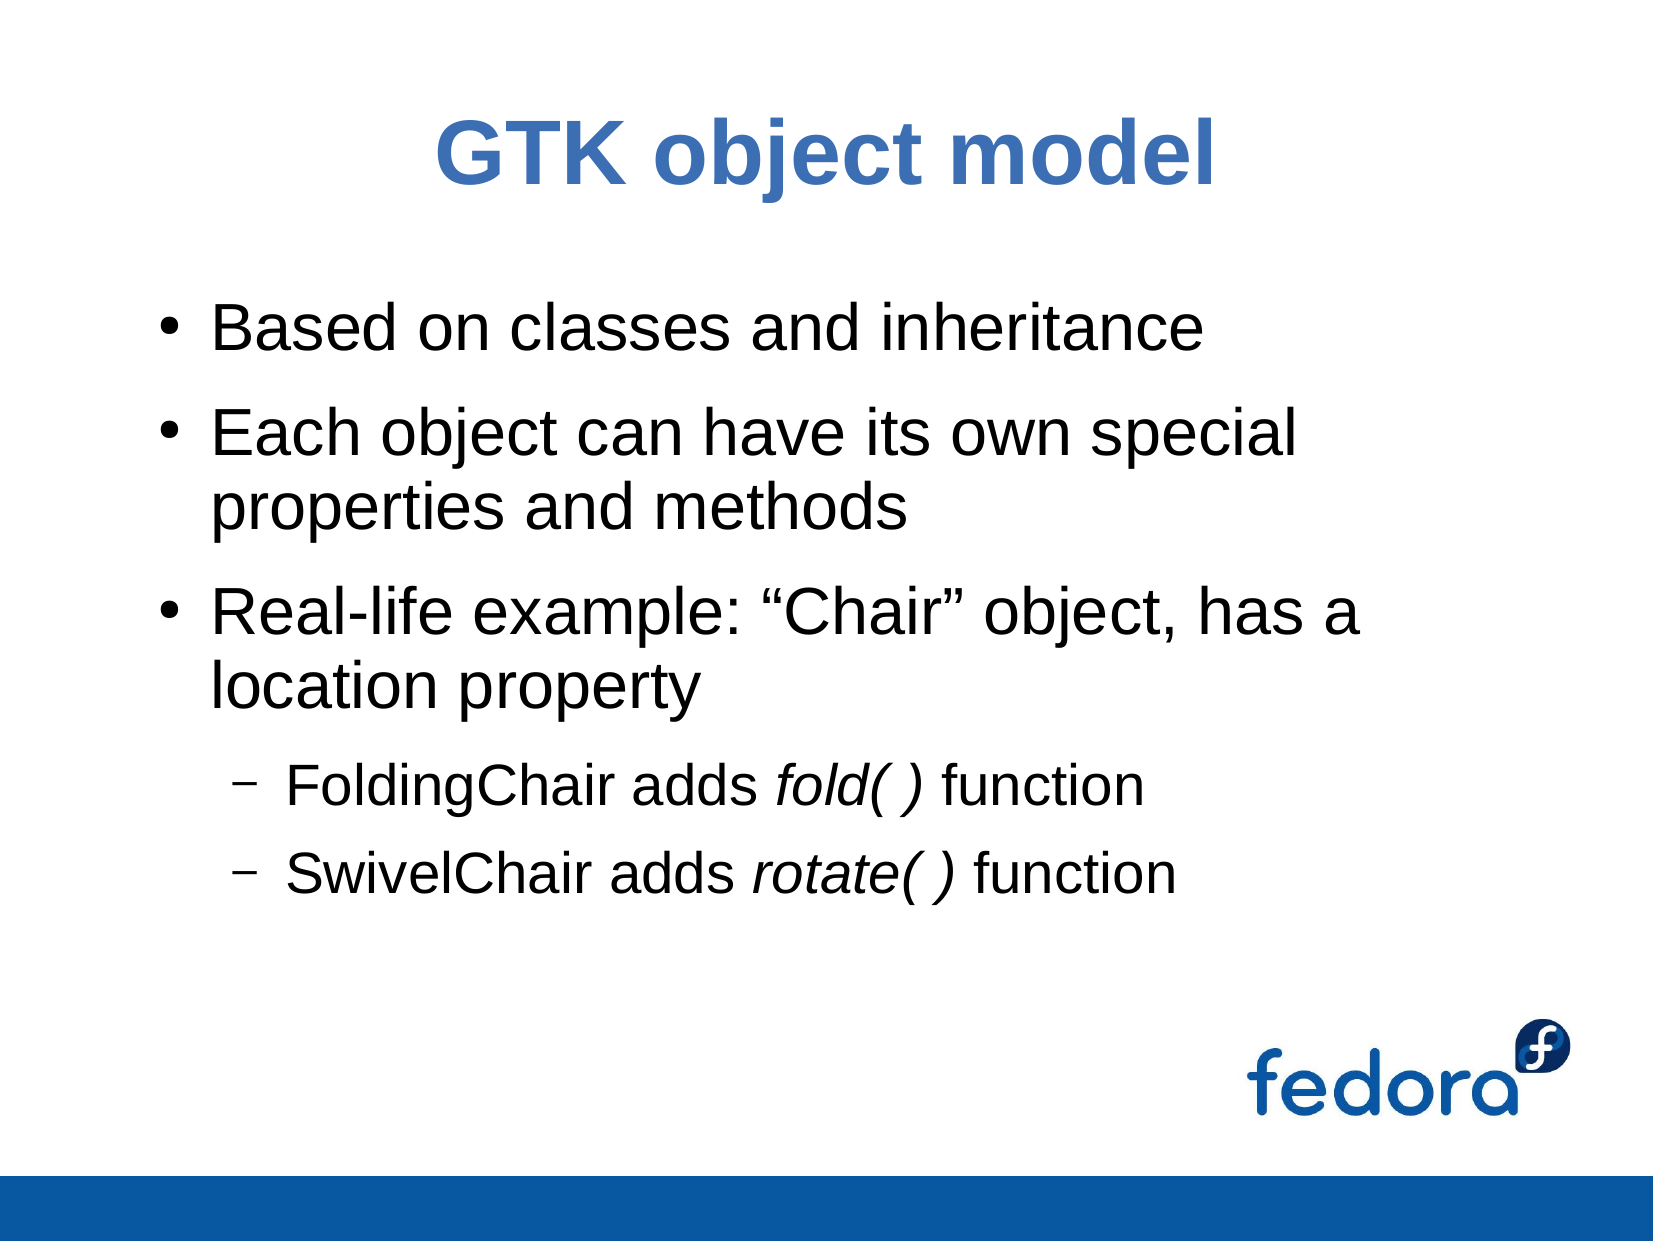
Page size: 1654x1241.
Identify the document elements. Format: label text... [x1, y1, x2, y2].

list Based on classes and inheritance Each object can have its own special properties and methods Real-life example: “Chair” object, has a location property FoldingChair adds fold( ) function SwivelChair adds rotate( ) function [82, 290, 1571, 1109]
title GTK object model [82, 49, 1571, 257]
picture [1237, 1010, 1576, 1125]
picture [0, 1176, 1653, 1241]
